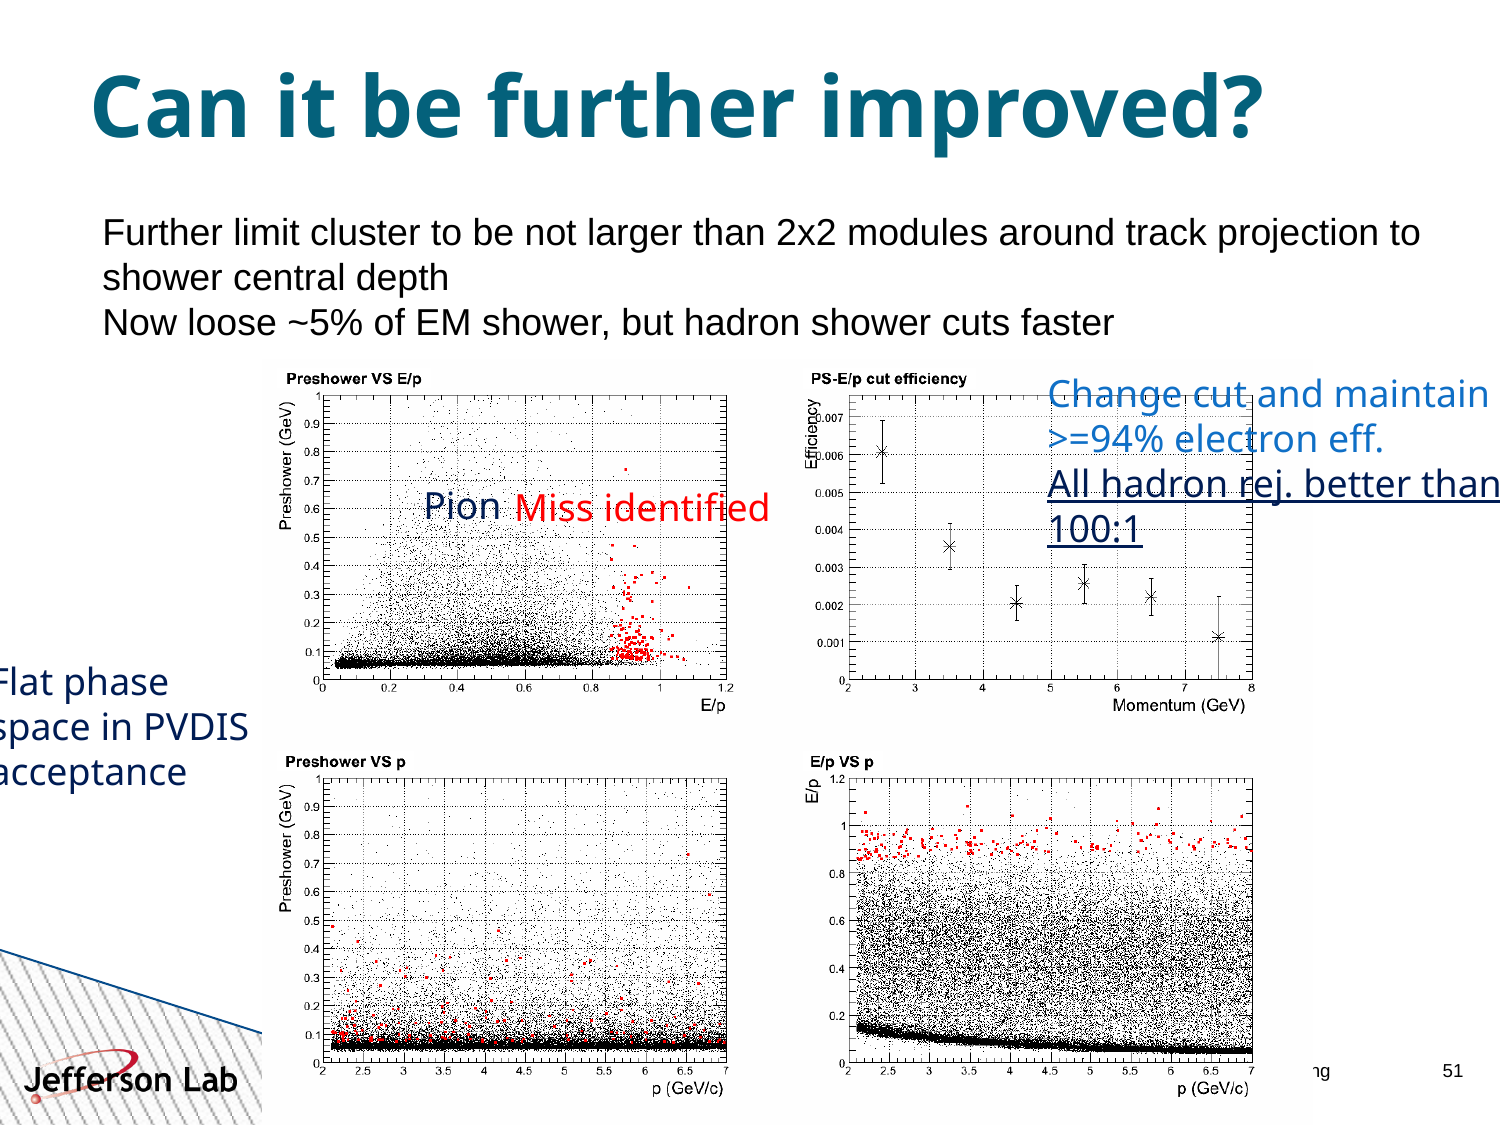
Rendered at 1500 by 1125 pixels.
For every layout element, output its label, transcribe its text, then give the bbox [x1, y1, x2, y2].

picture [0, 952, 1313, 1125]
text_box Miss identified [499, 476, 824, 537]
text_box <number> [1418, 1051, 1479, 1111]
text_box Can it be further improved? [75, 45, 1425, 265]
text_box Change cut and maintain >=94% electron eff. All hadron rej. better than 100:1 [1032, 362, 1500, 558]
text_box Flat phase space in PVDIS acceptance [0, 650, 297, 800]
text_box Further limit cluster to be not larger than 2x2 modules around track projection to shower central depth Now loose ~5% of EM shower, but hadron shower cuts faster [87, 200, 1438, 958]
text_box SoLID Collaboration Meeting [1313, 1051, 1419, 1112]
